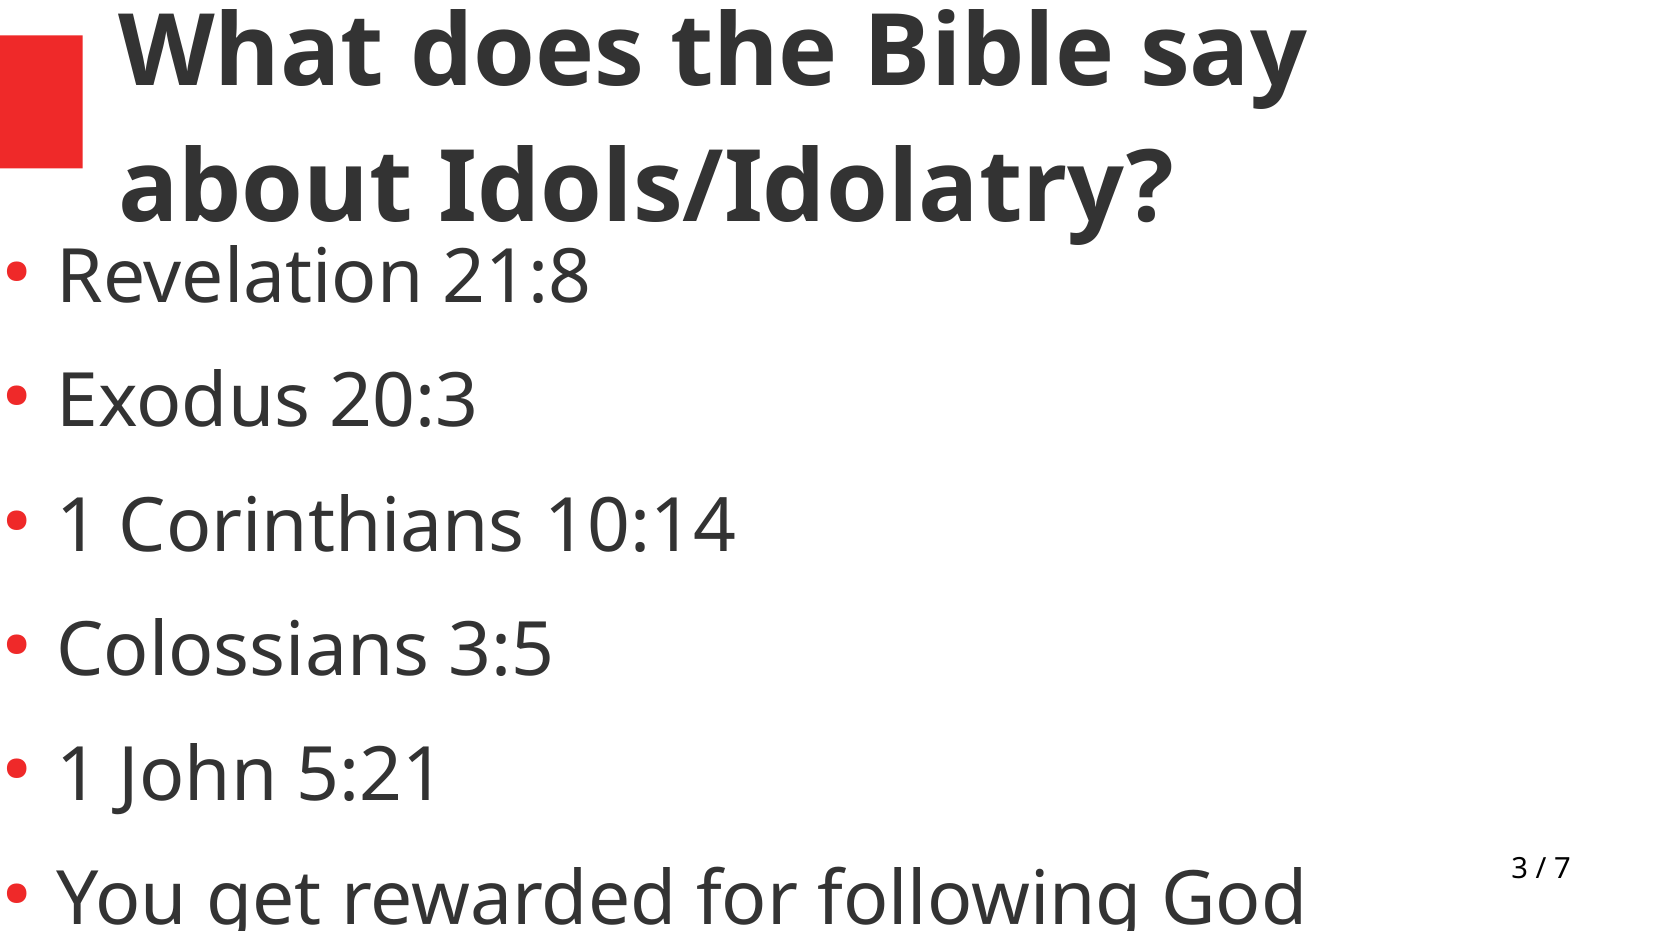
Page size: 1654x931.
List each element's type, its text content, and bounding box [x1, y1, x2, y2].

list Revelation 21:8 Exodus 20:3 1 Corinthians 10:14 Colossians 3:5 1 John 5:21 You get rewarded for following God [0, 222, 1576, 830]
title What does the Bible say about Idols/Idolatry? [118, 0, 1571, 222]
